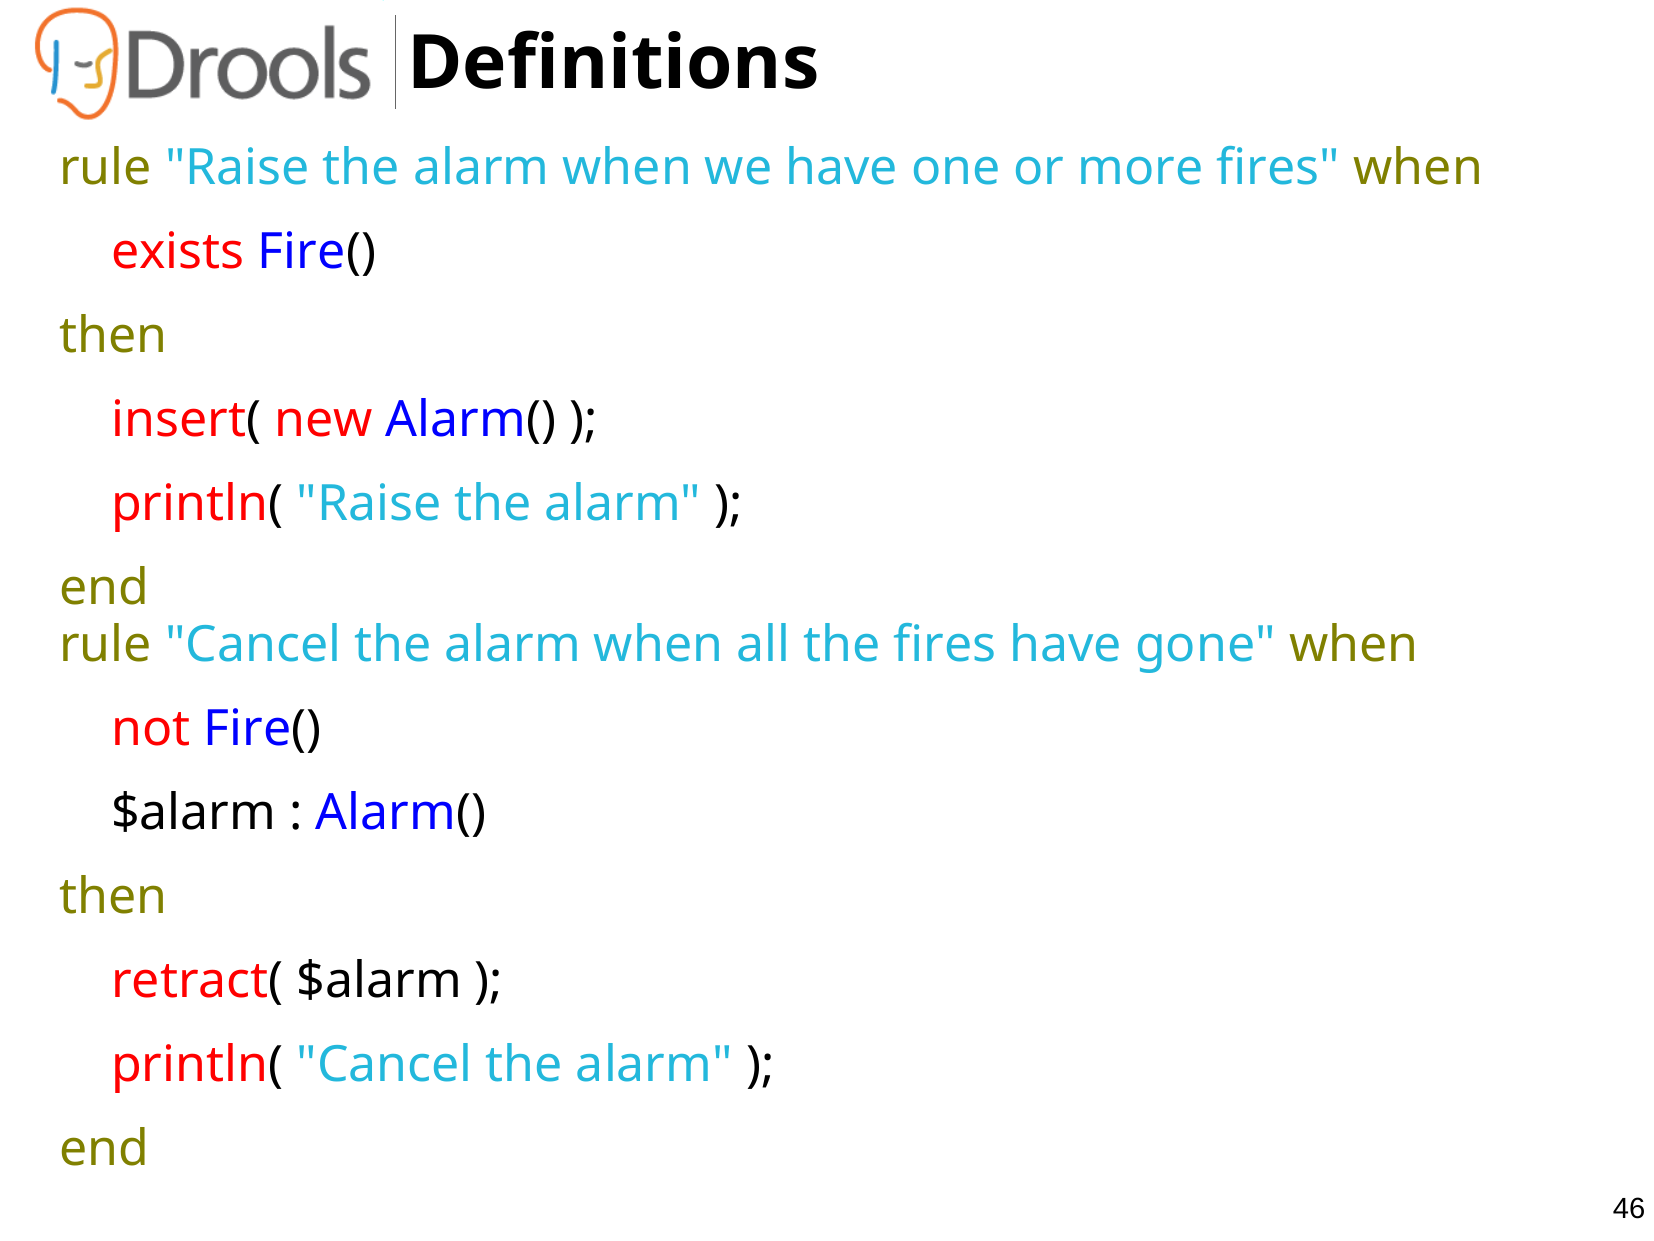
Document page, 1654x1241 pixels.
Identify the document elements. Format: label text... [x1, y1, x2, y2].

picture [29, 0, 384, 126]
list rule "Cancel the alarm when all the fires have gone" when not Fire() $alarm : Alarm() then retract( $alarm ); println( "Cancel the alarm" ); end [59, 607, 1566, 1165]
list rule "Raise the alarm when we have one or more fires" when exists Fire() then insert( new Alarm() ); println( "Raise the alarm" ); end [59, 130, 1566, 607]
title Definitions [407, 6, 1618, 113]
